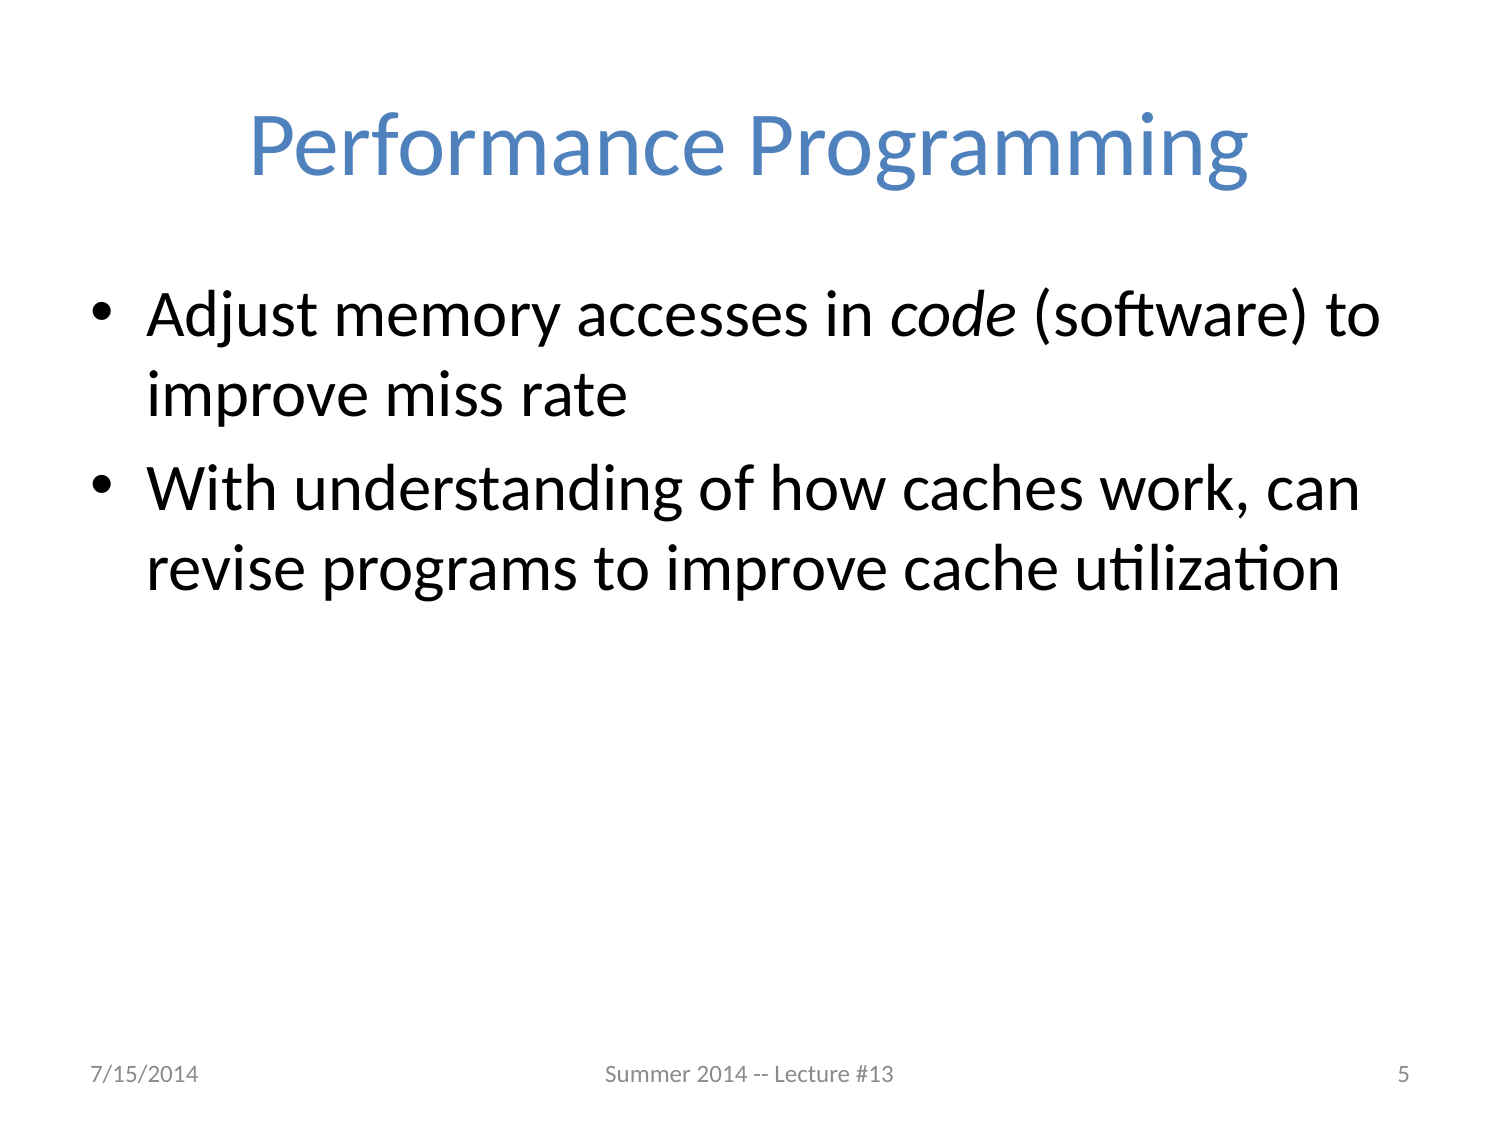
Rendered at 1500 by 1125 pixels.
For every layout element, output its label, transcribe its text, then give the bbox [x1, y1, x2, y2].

list Adjust memory accesses in code (software) to improve miss rate With understanding of how caches work, can revise programs to improve cache utilization [75, 262, 1425, 1005]
title Performance Programming [75, 45, 1425, 233]
slide_number 7/15/2014 [75, 1042, 425, 1103]
footer Summer 2014 -- Lecture #13 [512, 1042, 988, 1103]
slide_number <number> [1074, 1042, 1425, 1103]
